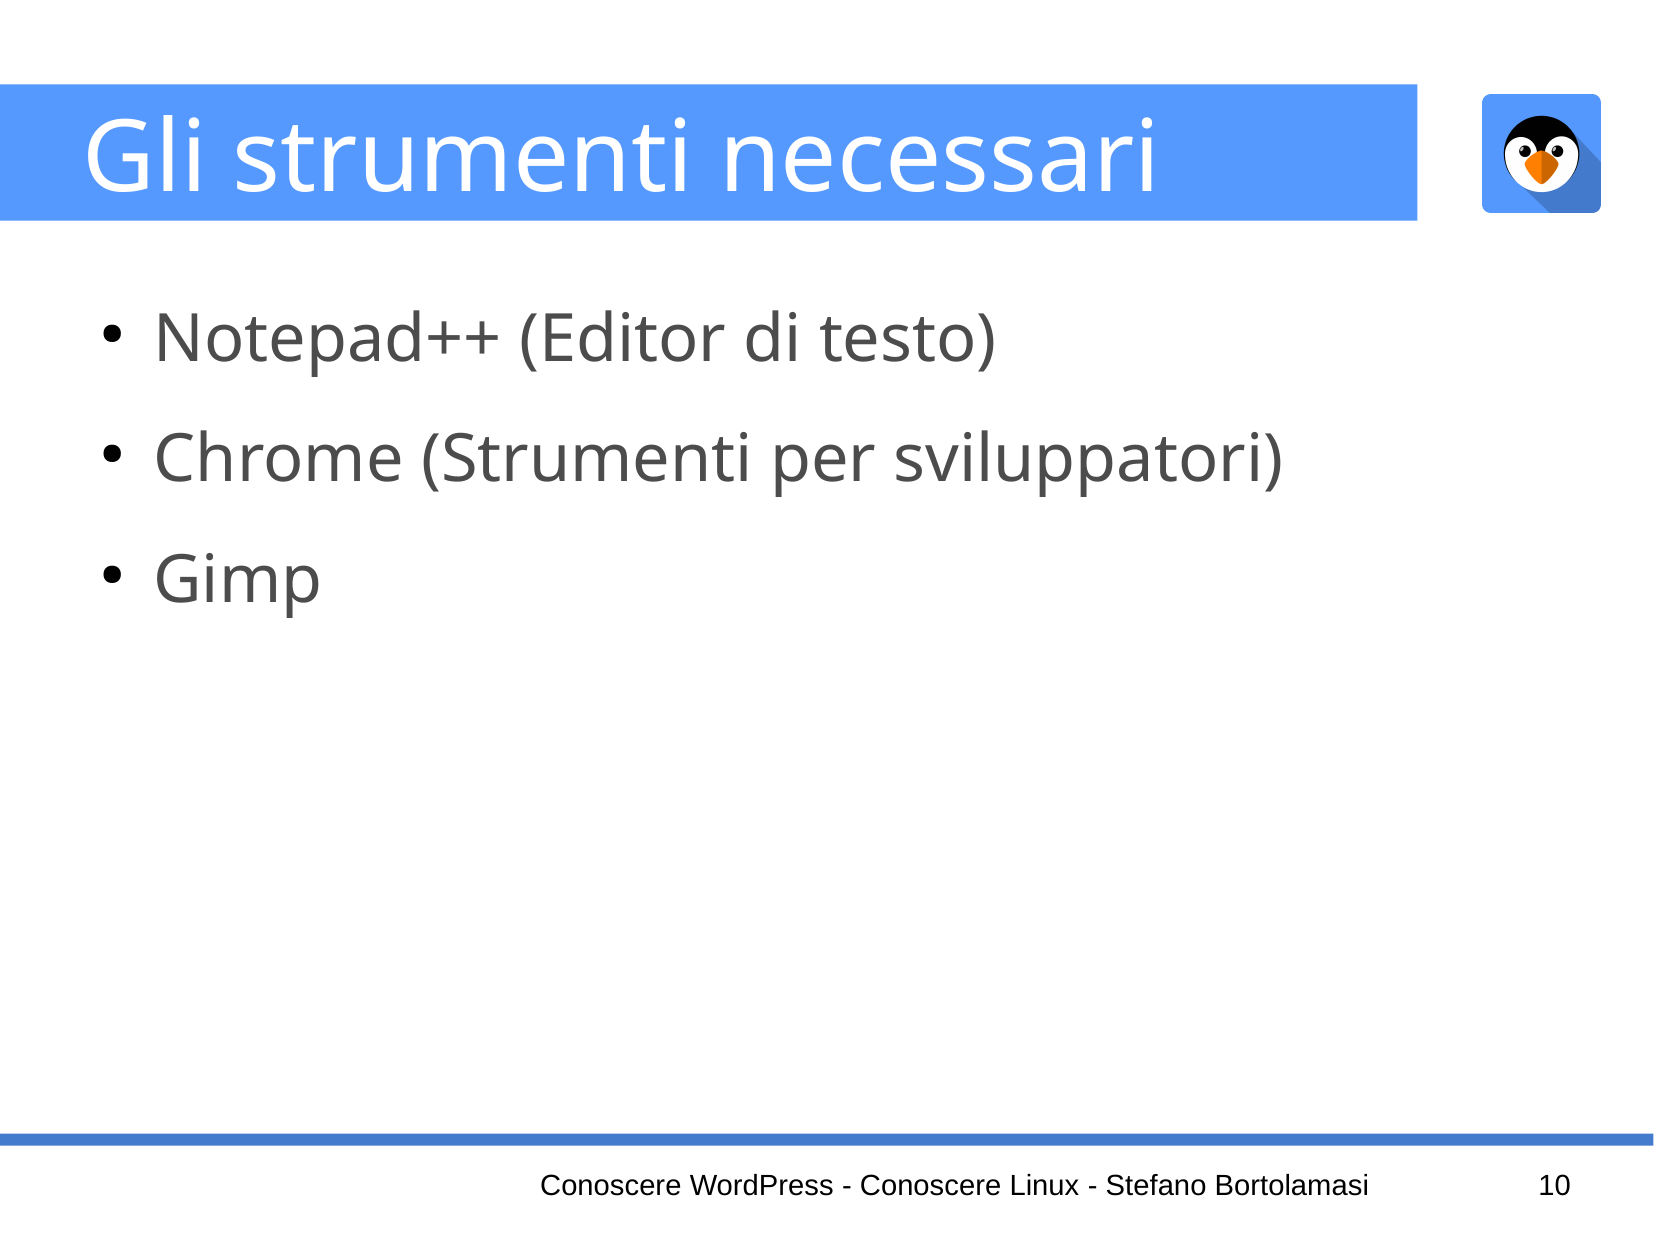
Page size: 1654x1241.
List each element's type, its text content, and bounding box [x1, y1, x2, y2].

picture [1482, 94, 1601, 213]
list Notepad++ (Editor di testo) Chrome (Strumenti per sviluppatori) Gimp [82, 290, 1538, 1010]
title Gli strumenti necessari [0, 91, 1418, 214]
